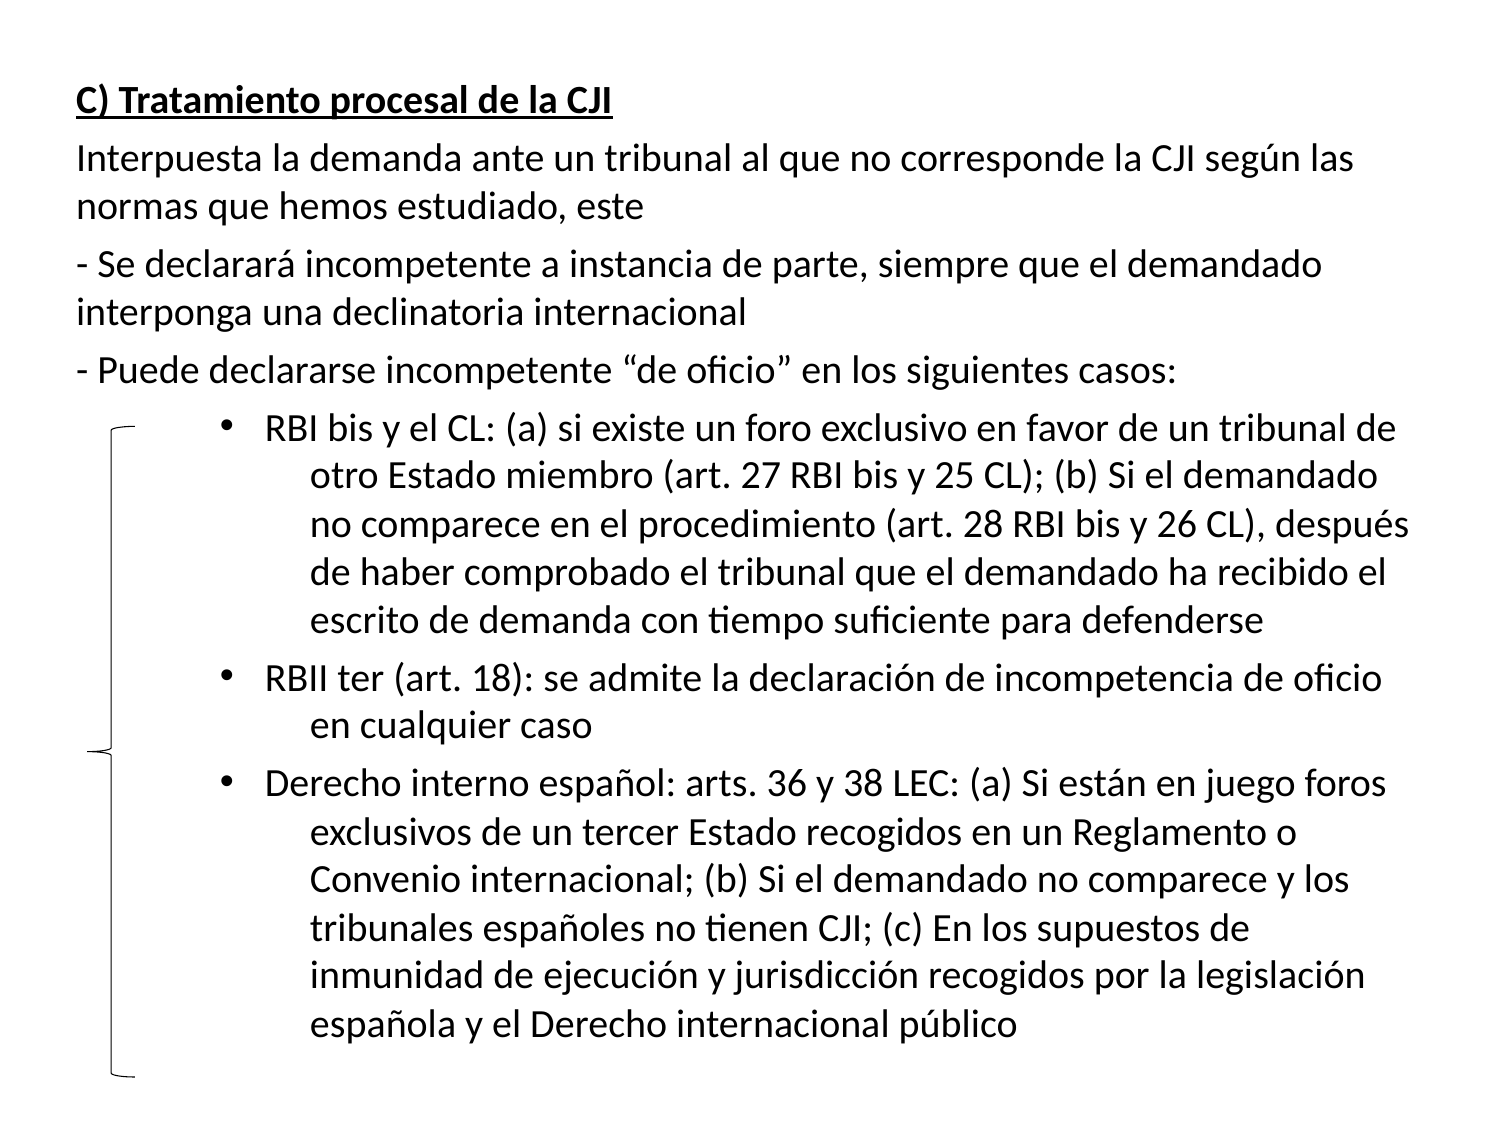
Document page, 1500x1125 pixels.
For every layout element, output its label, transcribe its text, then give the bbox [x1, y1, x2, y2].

list C) Tratamiento procesal de la CJI Interpuesta la demanda ante un tribunal al que no corresponde la CJI según las normas que hemos estudiado, este - Se declarará incompetente a instancia de parte, siempre que el demandado interponga una declinatoria internacional - Puede declararse incompetente “de oficio” en los siguientes casos: RBI bis y el CL: (a) si existe un foro exclusivo en favor de un tribunal de otro Estado miembro (art. 27 RBI bis y 25 CL); (b) Si el demandado no comparece en el procedimiento (art. 28 RBI bis y 26 CL), después de haber comprobado el tribunal que el demandado ha recibido el escrito de demanda con tiempo suficiente para defenderse RBII ter (art. 18): se admite la declaración de incompetencia de oficio en cualquier caso Derecho interno español: arts. 36 y 38 LEC: (a) Si están en juego foros exclusivos de un tercer Estado recogidos en un Reglamento o Convenio internacional; (b) Si el demandado no comparece y los tribunales españoles no tienen CJI; (c) En los supuestos de inmunidad de ejecución y jurisdicción recogidos por la legislación española y el Derecho internacional público [61, 65, 1439, 1073]
